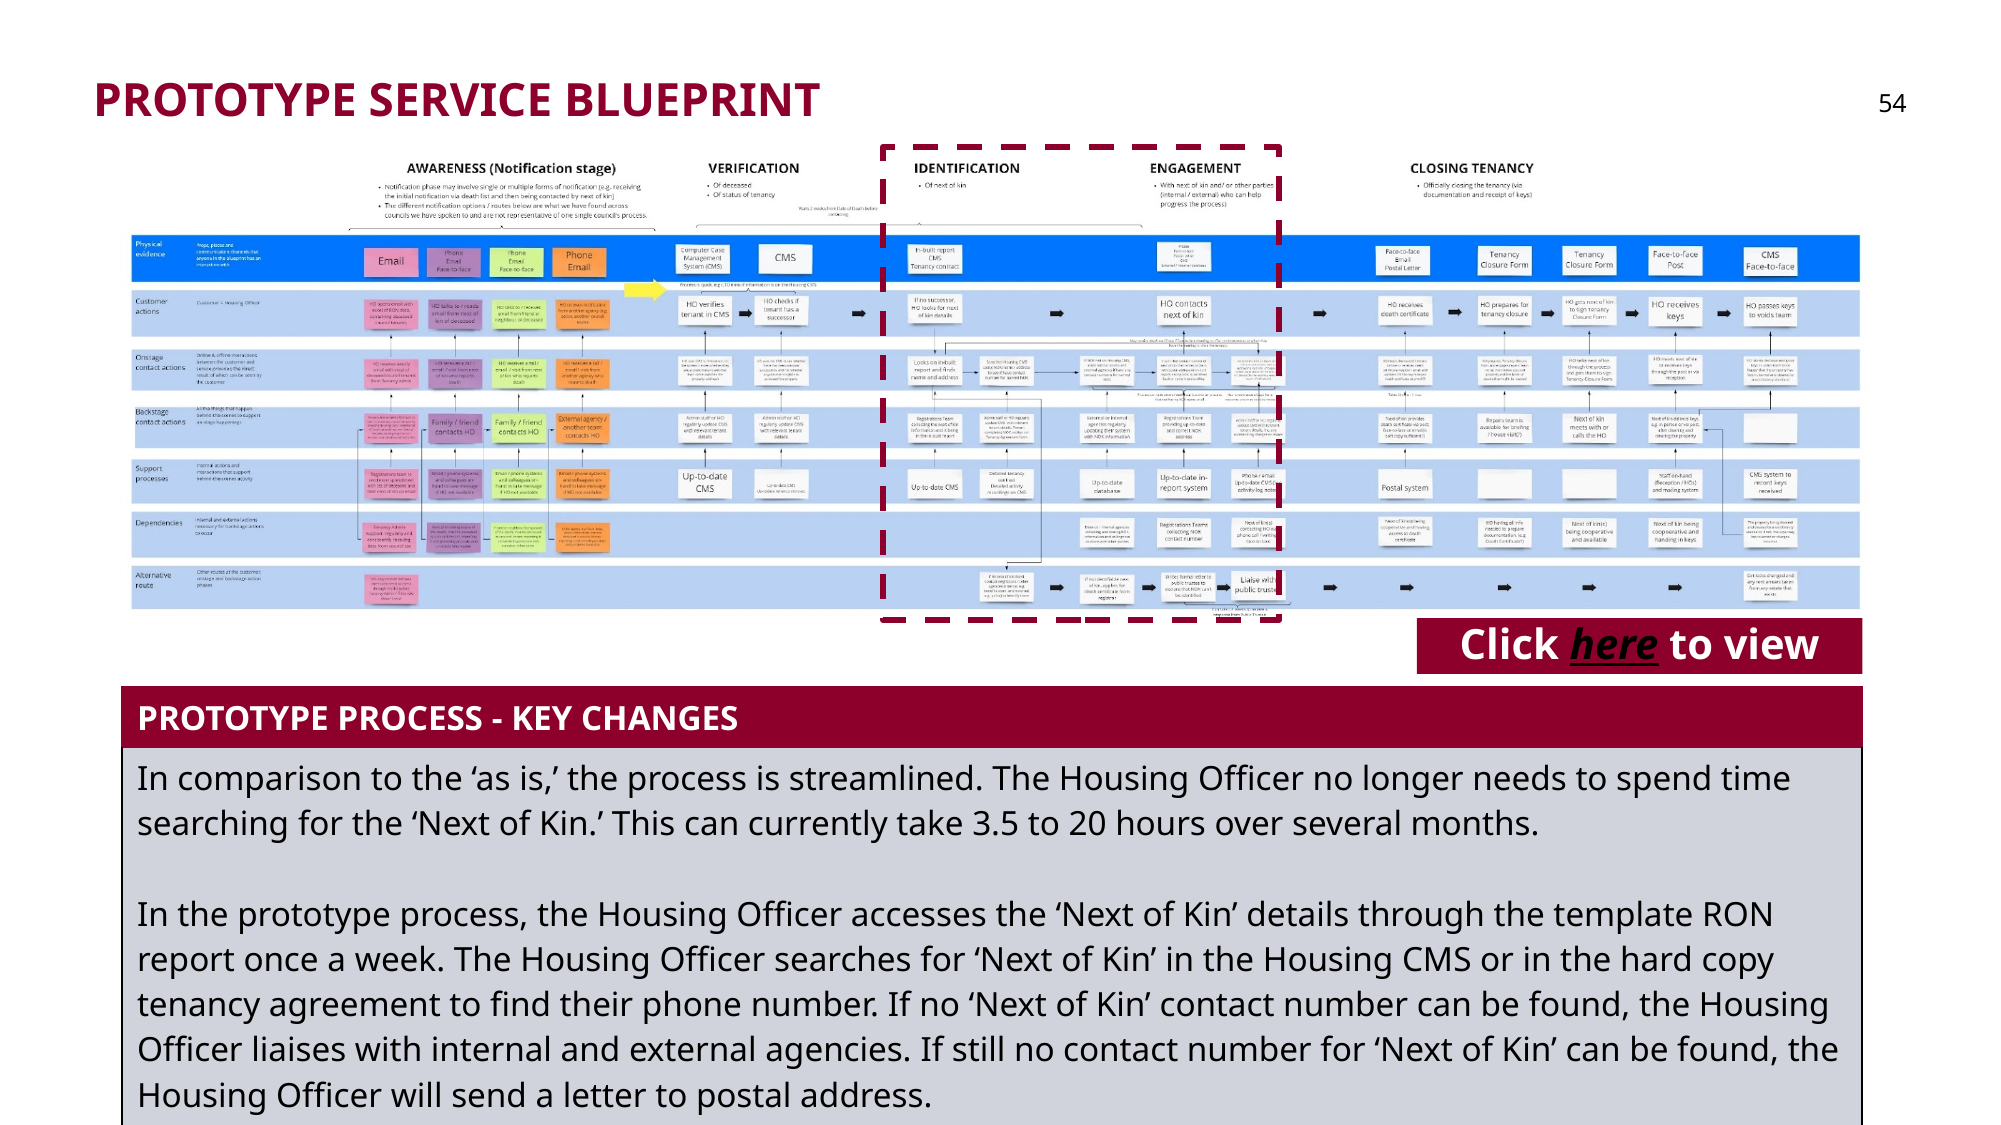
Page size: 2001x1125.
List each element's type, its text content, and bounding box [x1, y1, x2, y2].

slide_number <number> [1850, 87, 1907, 148]
text_box Click here to view detail [1416, 618, 1863, 674]
table_header PROTOTYPE PROCESS - KEY CHANGES [123, 688, 1861, 747]
table_cell In comparison to the ‘as is,’ the process is streamlined. The Housing Officer no longer needs to spend time searching for the ‘Next of Kin.’ This can currently take 3.5 to 20 hours over several months. In the prototype process, the Housing Officer accesses the ‘Next of Kin’ details through the template RON report once a week. The Housing Officer searches for ‘Next of Kin’ in the Housing CMS or in the hard copy tenancy agreement to find their phone number. If no ‘Next of Kin’ contact number can be found, the Housing Officer liaises with internal and external agencies. If still no contact number for ‘Next of Kin’ can be found, the Housing Officer will send a letter to postal address. [123, 748, 1861, 1125]
picture [120, 140, 1907, 626]
title PROTOTYPE SERVICE BLUEPRINT [93, 70, 1809, 262]
